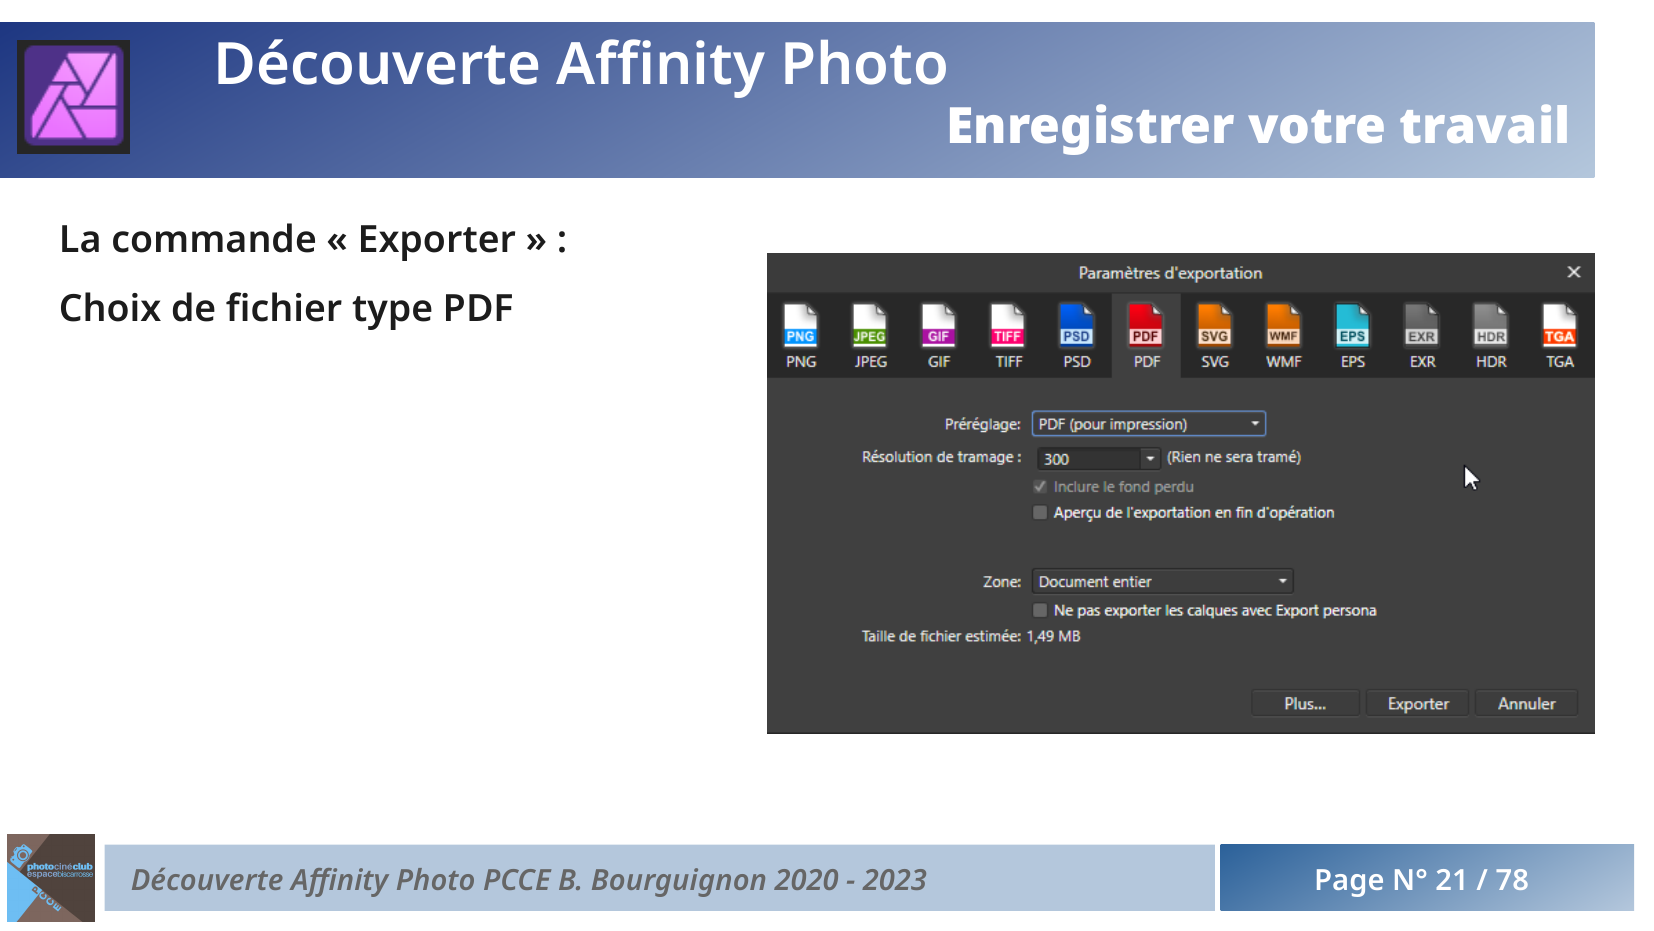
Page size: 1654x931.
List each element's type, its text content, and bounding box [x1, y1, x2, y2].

list La commande « Exporter » : Choix de fichier type PDF [59, 212, 745, 820]
picture [767, 253, 1595, 734]
title Enregistrer votre travail [874, 47, 1571, 158]
picture [7, 834, 95, 922]
picture [17, 40, 130, 154]
